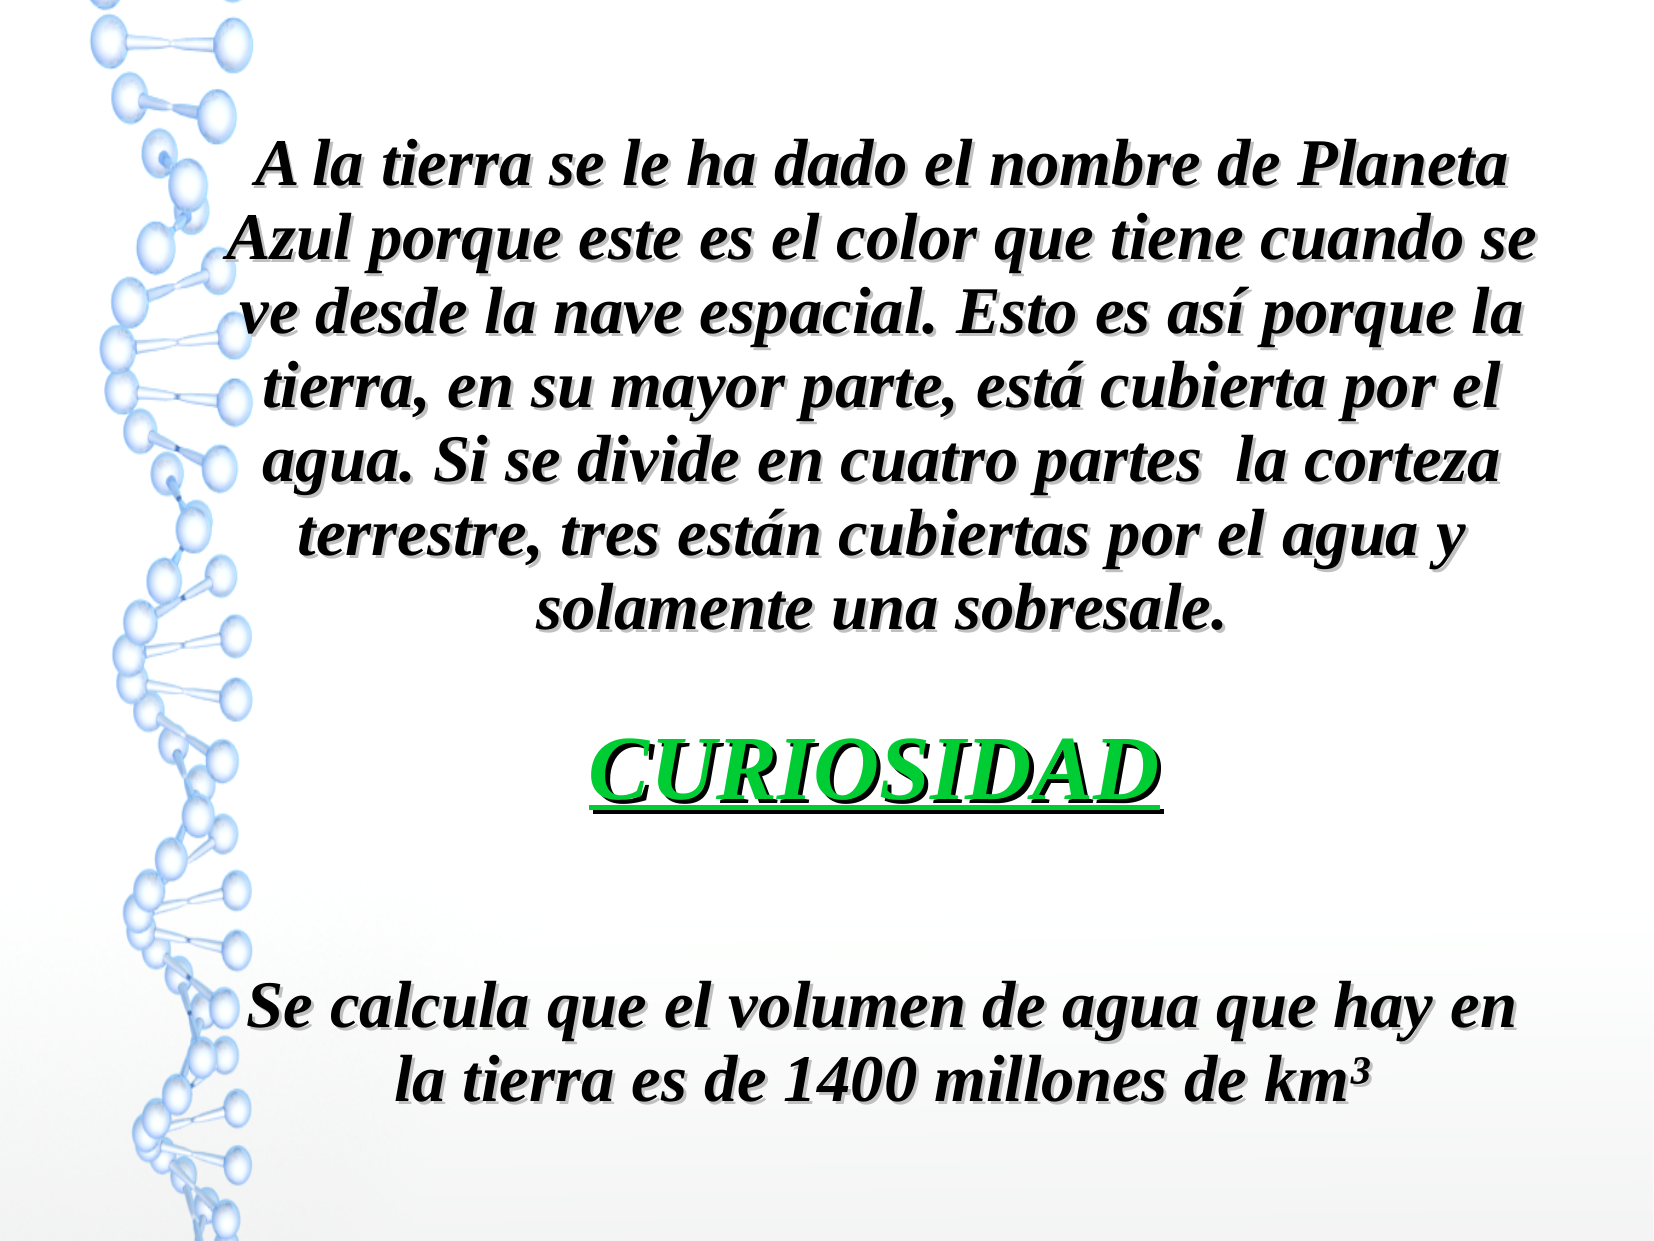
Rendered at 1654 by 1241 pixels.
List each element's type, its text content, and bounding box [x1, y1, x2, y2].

picture [0, 0, 1654, 1241]
subtitle A la tierra se le ha dado el nombre de Planeta Azul porque este es el color que tiene cuando se ve desde la nave espacial. Esto es así porque la tierra, en su mayor parte, está cubierta por el agua. Si se divide en cuatro partes la corteza terrestre, tres están cubiertas por el agua y solamente una sobresale. CURIOSIDAD Se calcula que el volumen de agua que hay en la tierra es de 1400 millones de km³ [218, 125, 1548, 1116]
